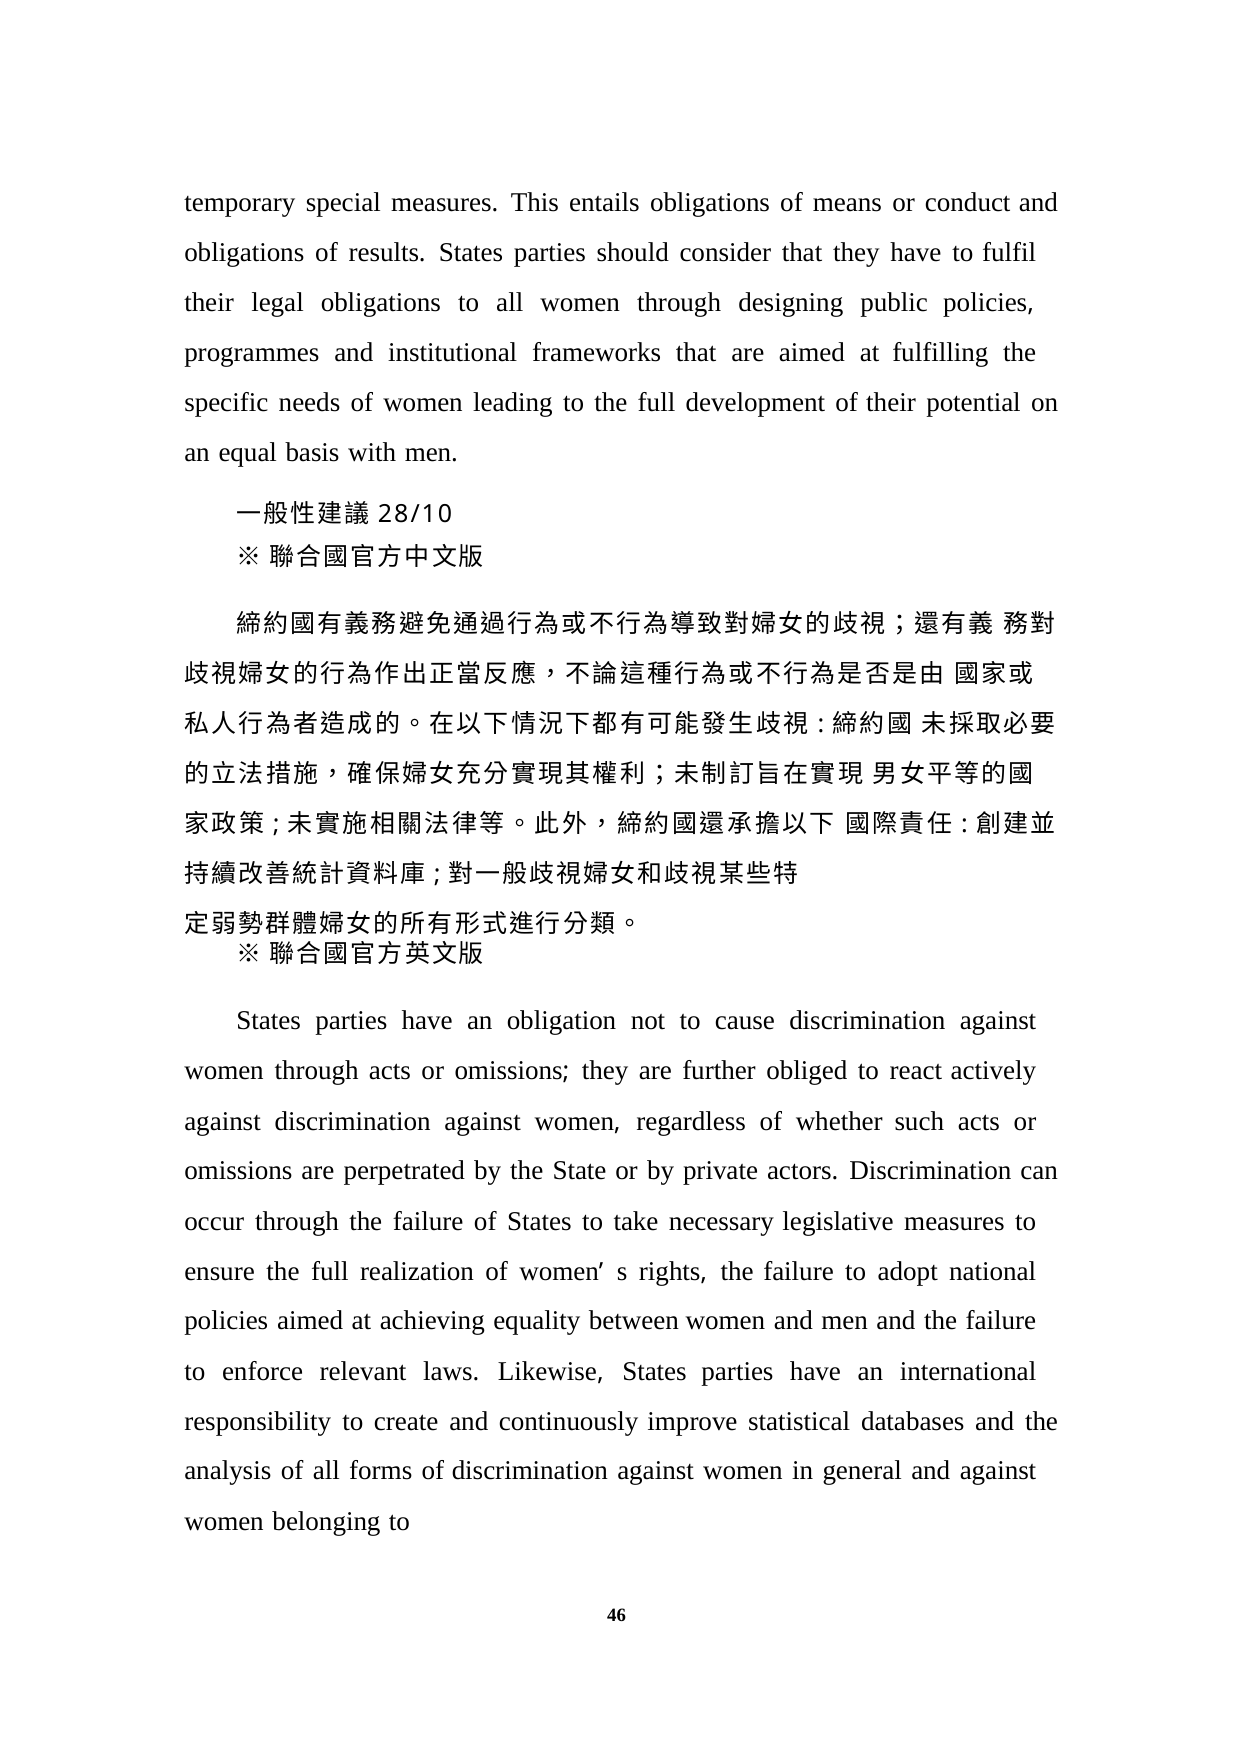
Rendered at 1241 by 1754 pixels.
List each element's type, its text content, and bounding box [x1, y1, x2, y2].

text_box 46 [607, 1603, 633, 1623]
text_box temporary special measures. This entails obligations of means or conduct and obligations of results. States parties should consider that they have to fulfil their legal obligations to all women through designing public policies, programmes and institutional frameworks that are aimed at fulfilling the specific needs of women leading to the full development of their potential on an equal basis with men. 一般性建議28/10 ※聯合國官方中文版 締約國有義務避免通過行為或不行為導致對婦女的歧視；還有義 務對歧視婦女的行為作出正當反應，不論這種行為或不行為是否是由 國家或私人行為者造成的。在以下情況下都有可能發生歧視:締約國 未採取必要的立法措施，確保婦女充分實現其權利；未制訂旨在實現 男女平等的國家政策;未實施相關法律等。此外，締約國還承擔以下 國際責任:創建並持續改善統計資料庫;對一般歧視婦女和歧視某些特 定弱勢群體婦女的所有形式進行分類。 ※聯合國官方英文版 States parties have an obligation not to cause discrimination against women through acts or omissions; they are further obliged to react actively against discrimination against women, regardless of whether such acts or omissions are perpetrated by the State or by private actors. Discrimination can occur through the failure of States to take necessary legislative measures to ensure the full realization of women’ s rights, the failure to adopt national policies aimed at achieving equality between women and men and the failure to enforce relevant laws. Likewise, States parties have an international responsibility to create and continuously improve statistical databases and the analysis of all forms of discrimination against women in general and against women belonging to [184, 166, 1058, 1549]
